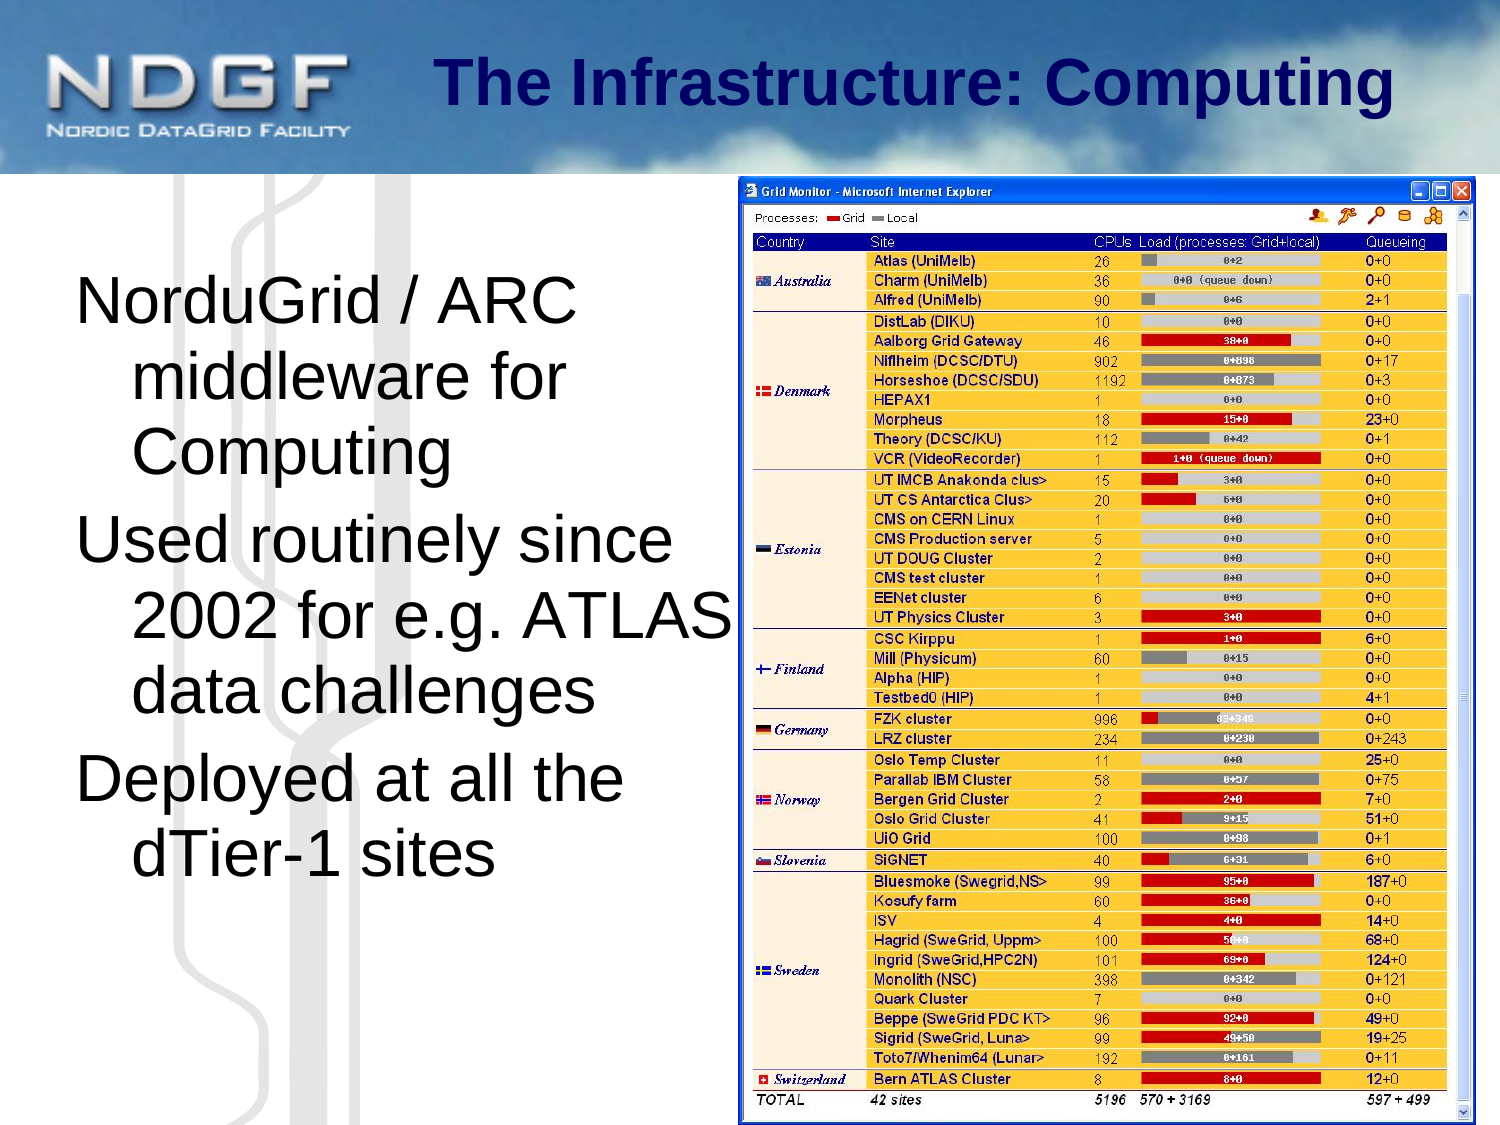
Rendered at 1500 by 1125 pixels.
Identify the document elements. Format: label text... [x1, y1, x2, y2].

picture [738, 176, 1476, 1125]
picture [0, 0, 1500, 1125]
list NorduGrid / ARC middleware for Computing Used routinely since 2002 for e.g. ATLAS data challenges Deployed at all the dTier-1 sites [75, 262, 751, 1013]
title The Infrastructure: Computing [372, 19, 1459, 149]
